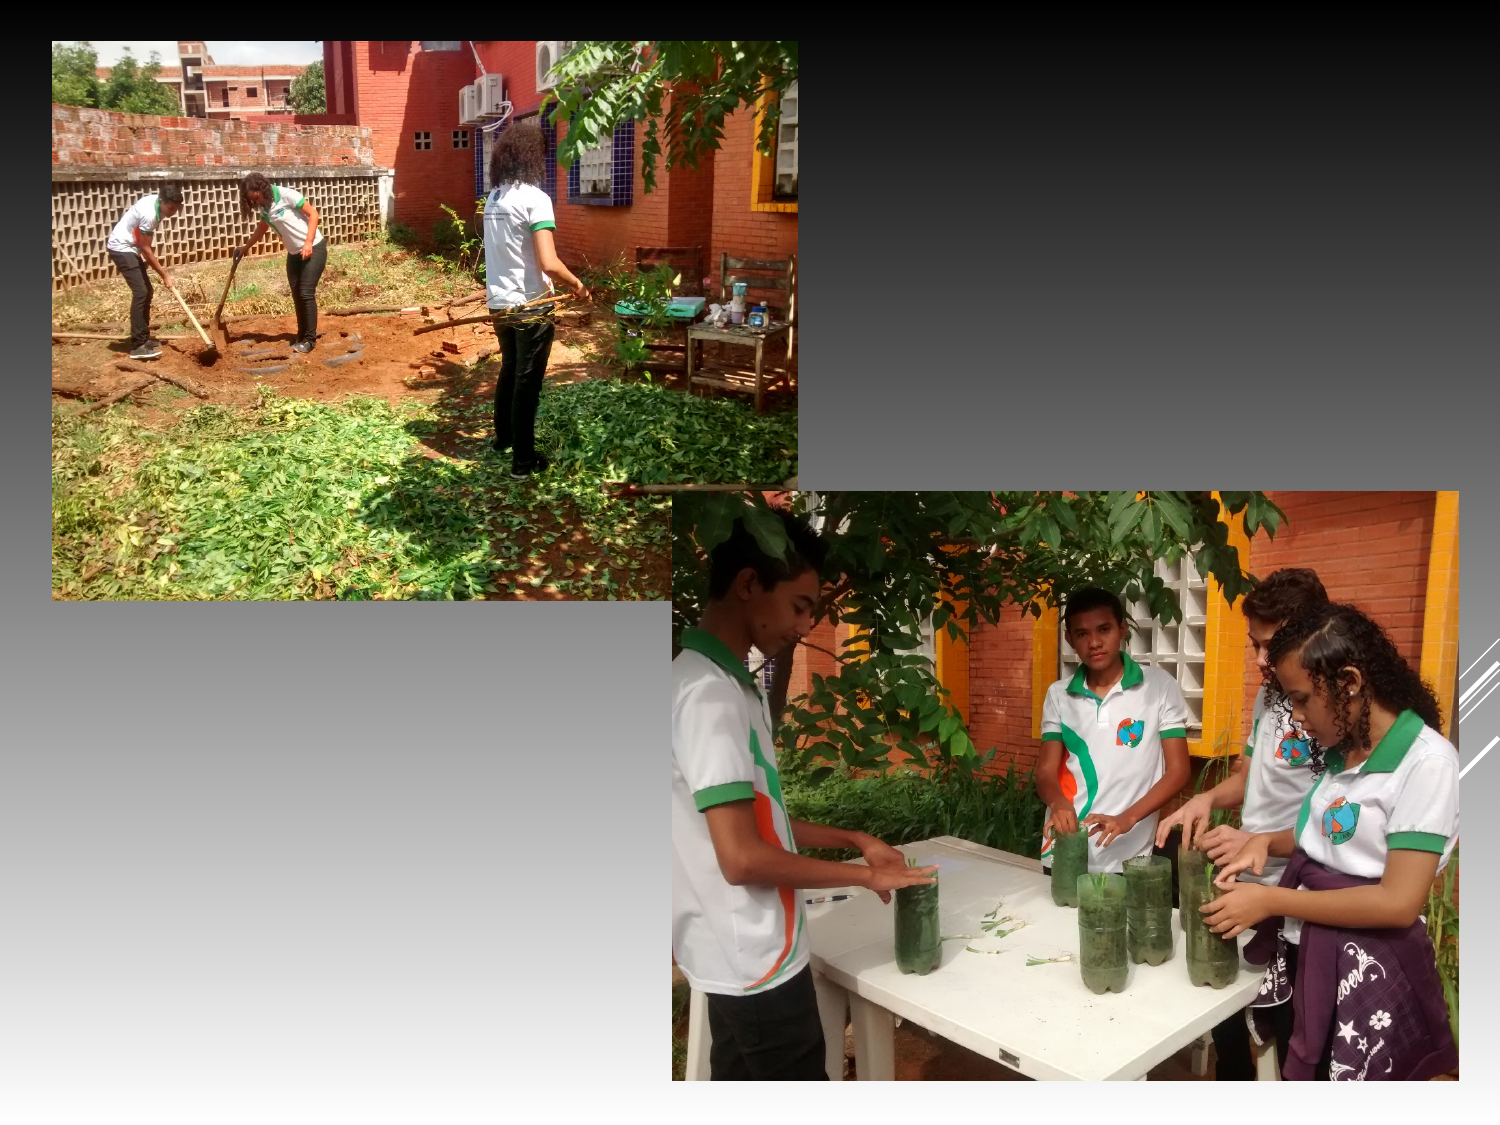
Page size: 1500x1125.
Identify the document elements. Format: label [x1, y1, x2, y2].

picture [52, 41, 1459, 1081]
